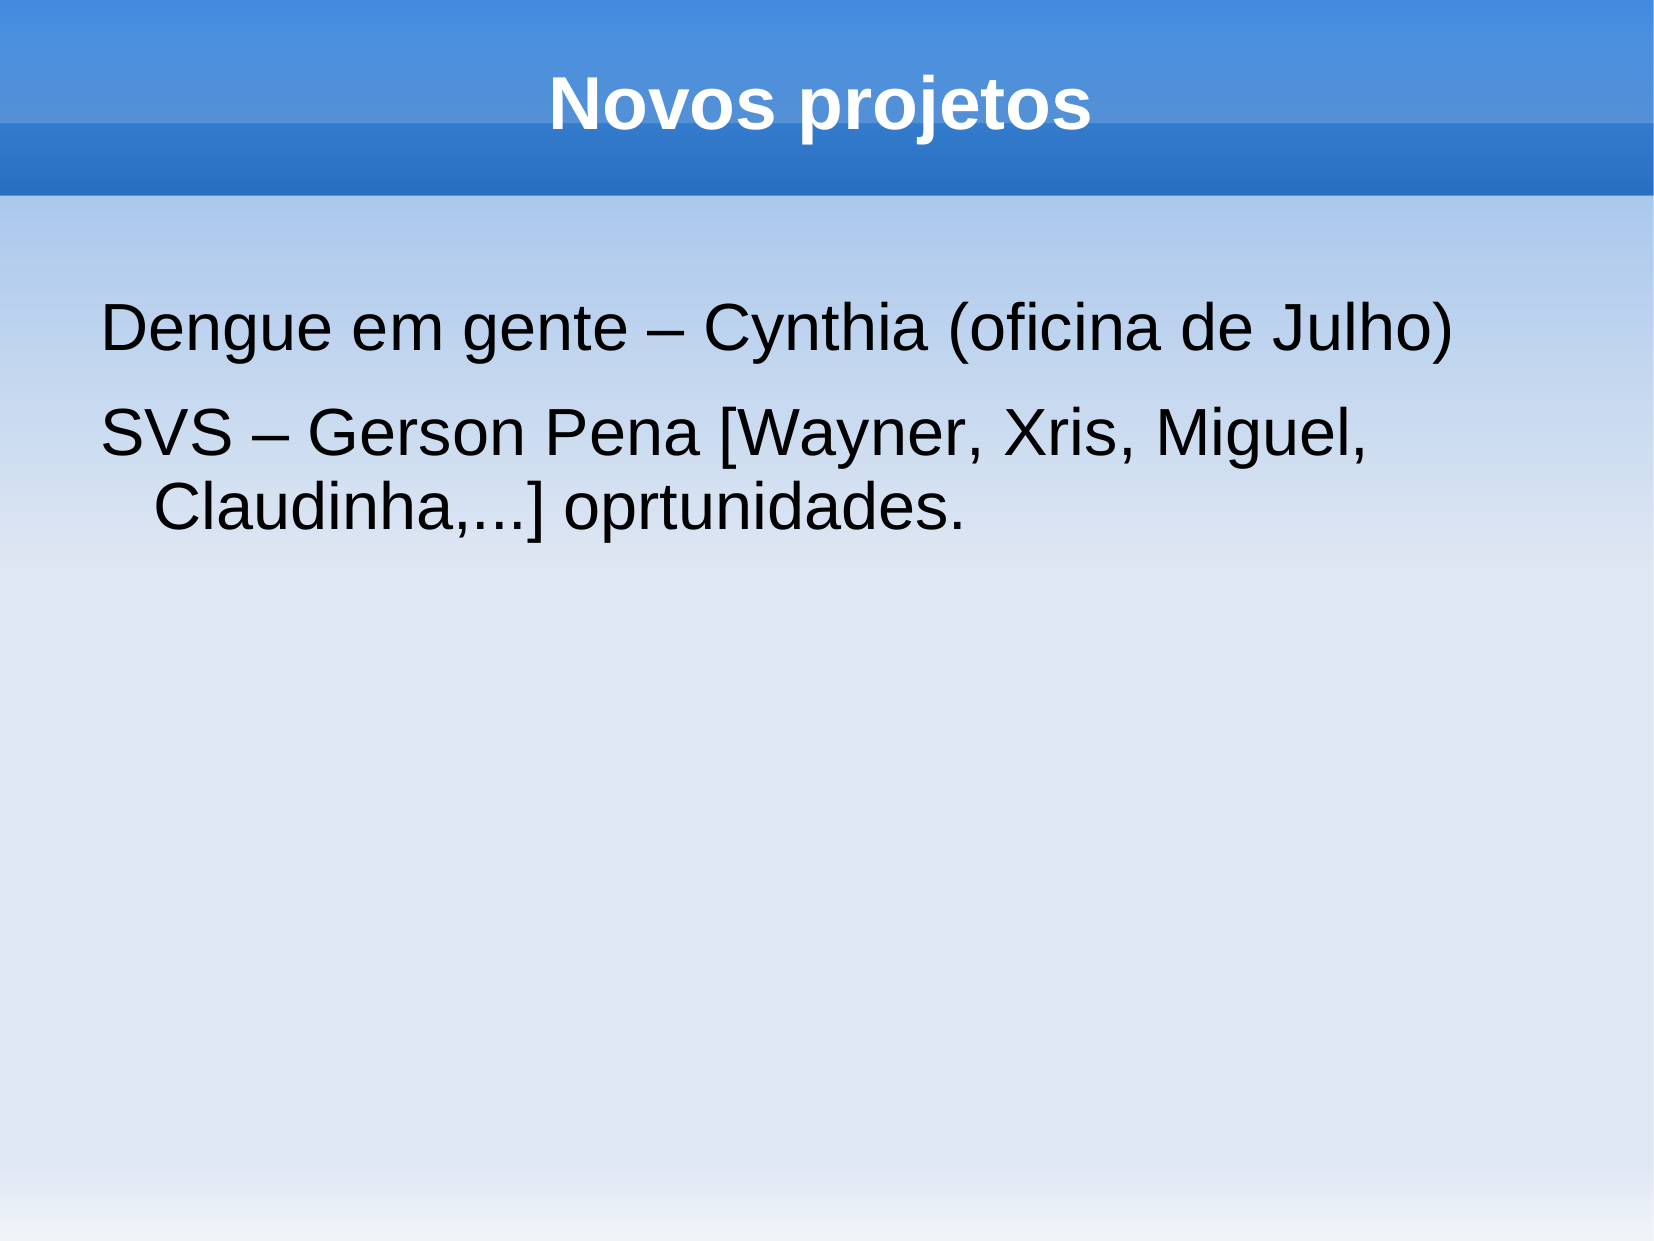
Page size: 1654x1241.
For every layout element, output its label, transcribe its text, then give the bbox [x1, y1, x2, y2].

list Dengue em gente – Cynthia (oficina de Julho) SVS – Gerson Pena [Wayner, Xris, Miguel, Claudinha,...] oprtunidades. [82, 290, 1571, 1109]
picture [0, 0, 1654, 1241]
title Novos projetos [76, 7, 1565, 200]
